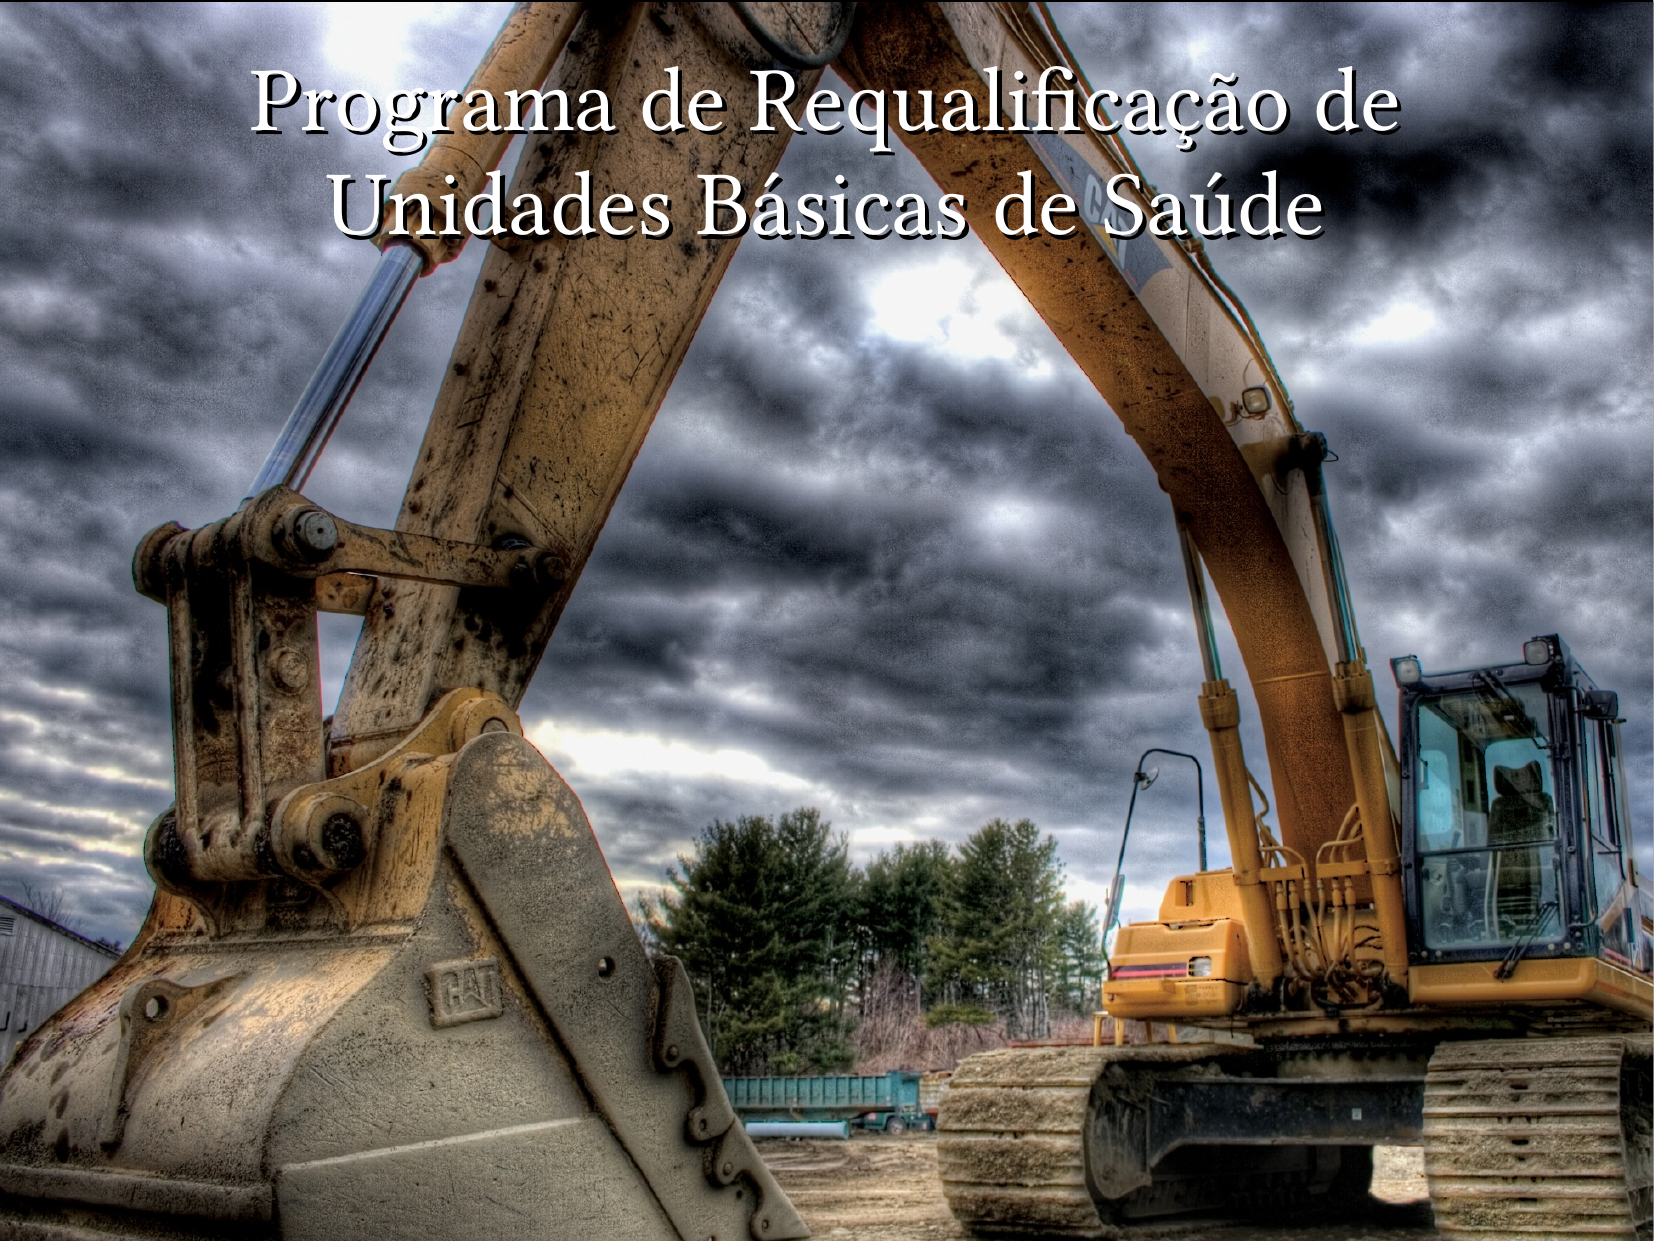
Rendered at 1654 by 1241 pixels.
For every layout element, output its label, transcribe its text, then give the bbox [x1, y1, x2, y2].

picture [0, 2, 1654, 1241]
title Programa de Requalificação de Unidades Básicas de Saúde [82, 48, 1571, 258]
